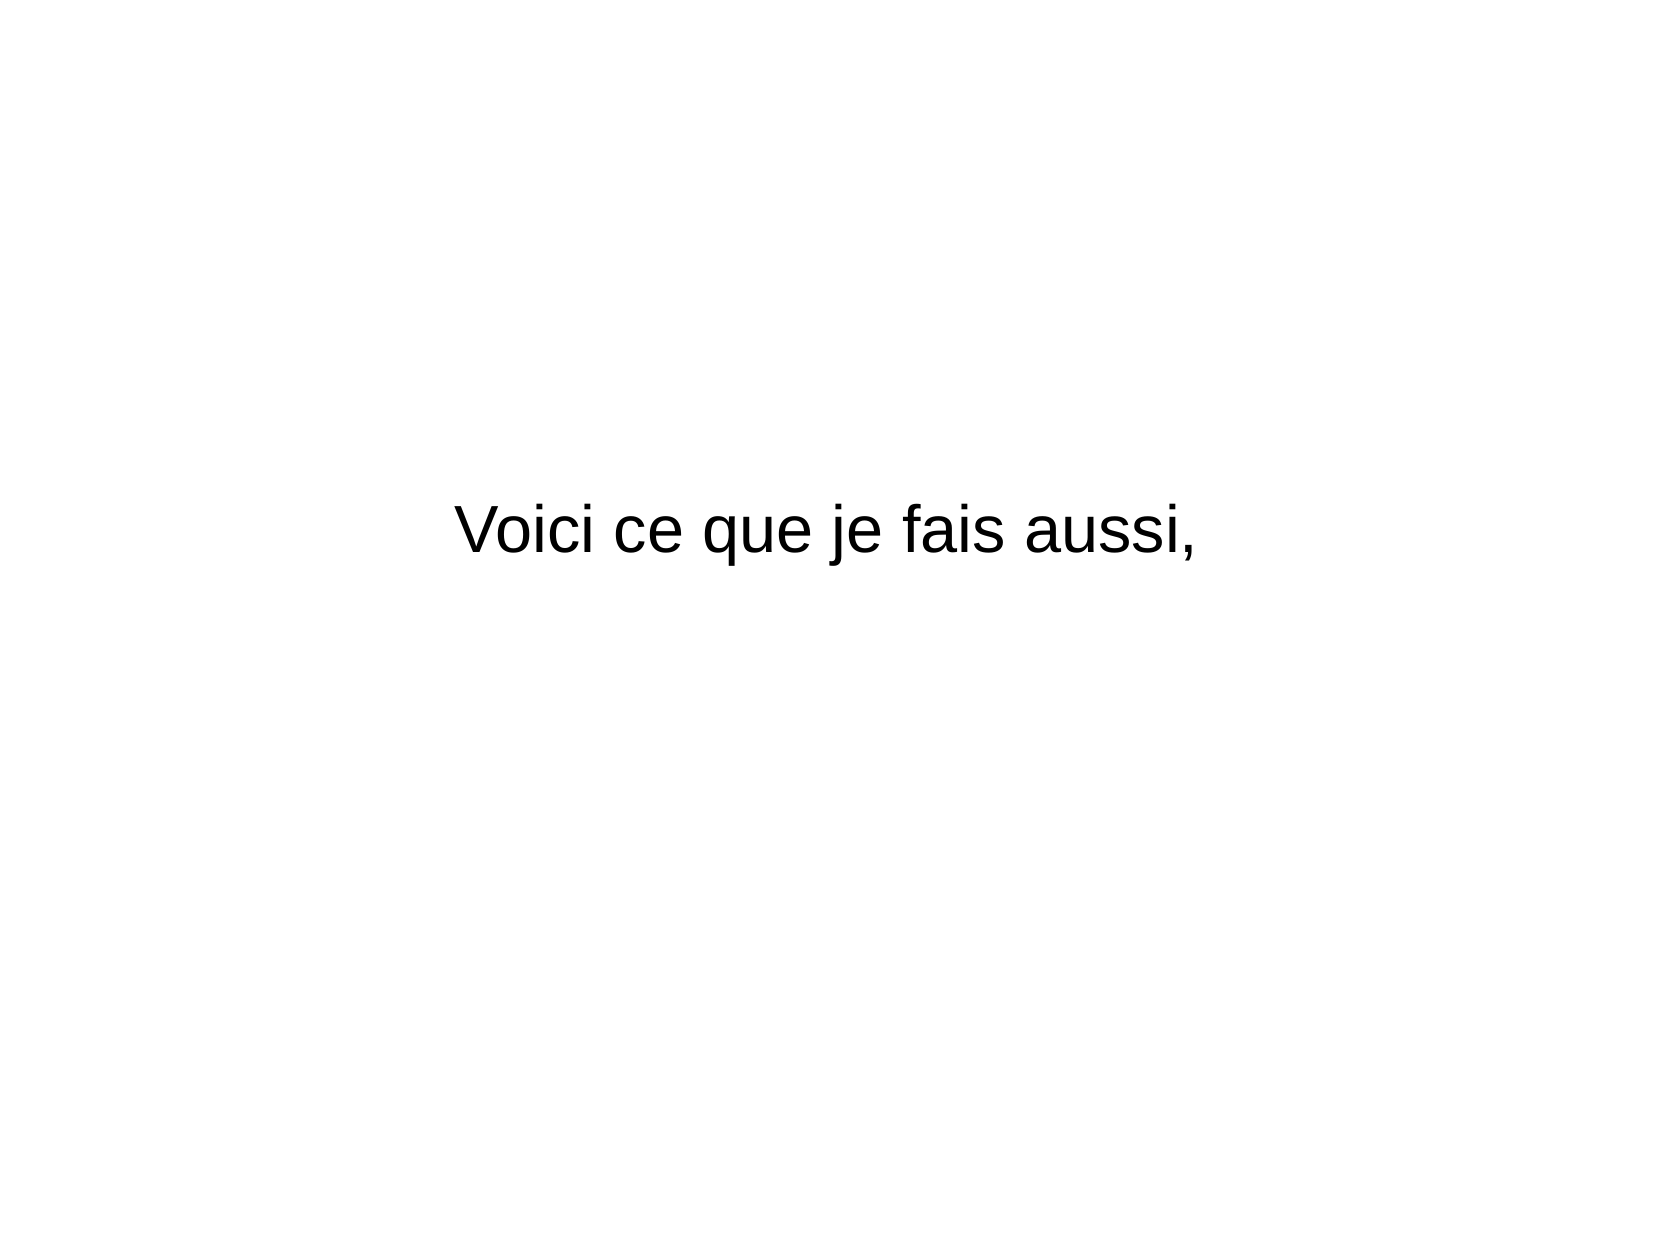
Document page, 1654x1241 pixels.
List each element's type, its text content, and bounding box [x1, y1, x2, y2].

subtitle Voici ce que je fais aussi, [82, 49, 1571, 1010]
